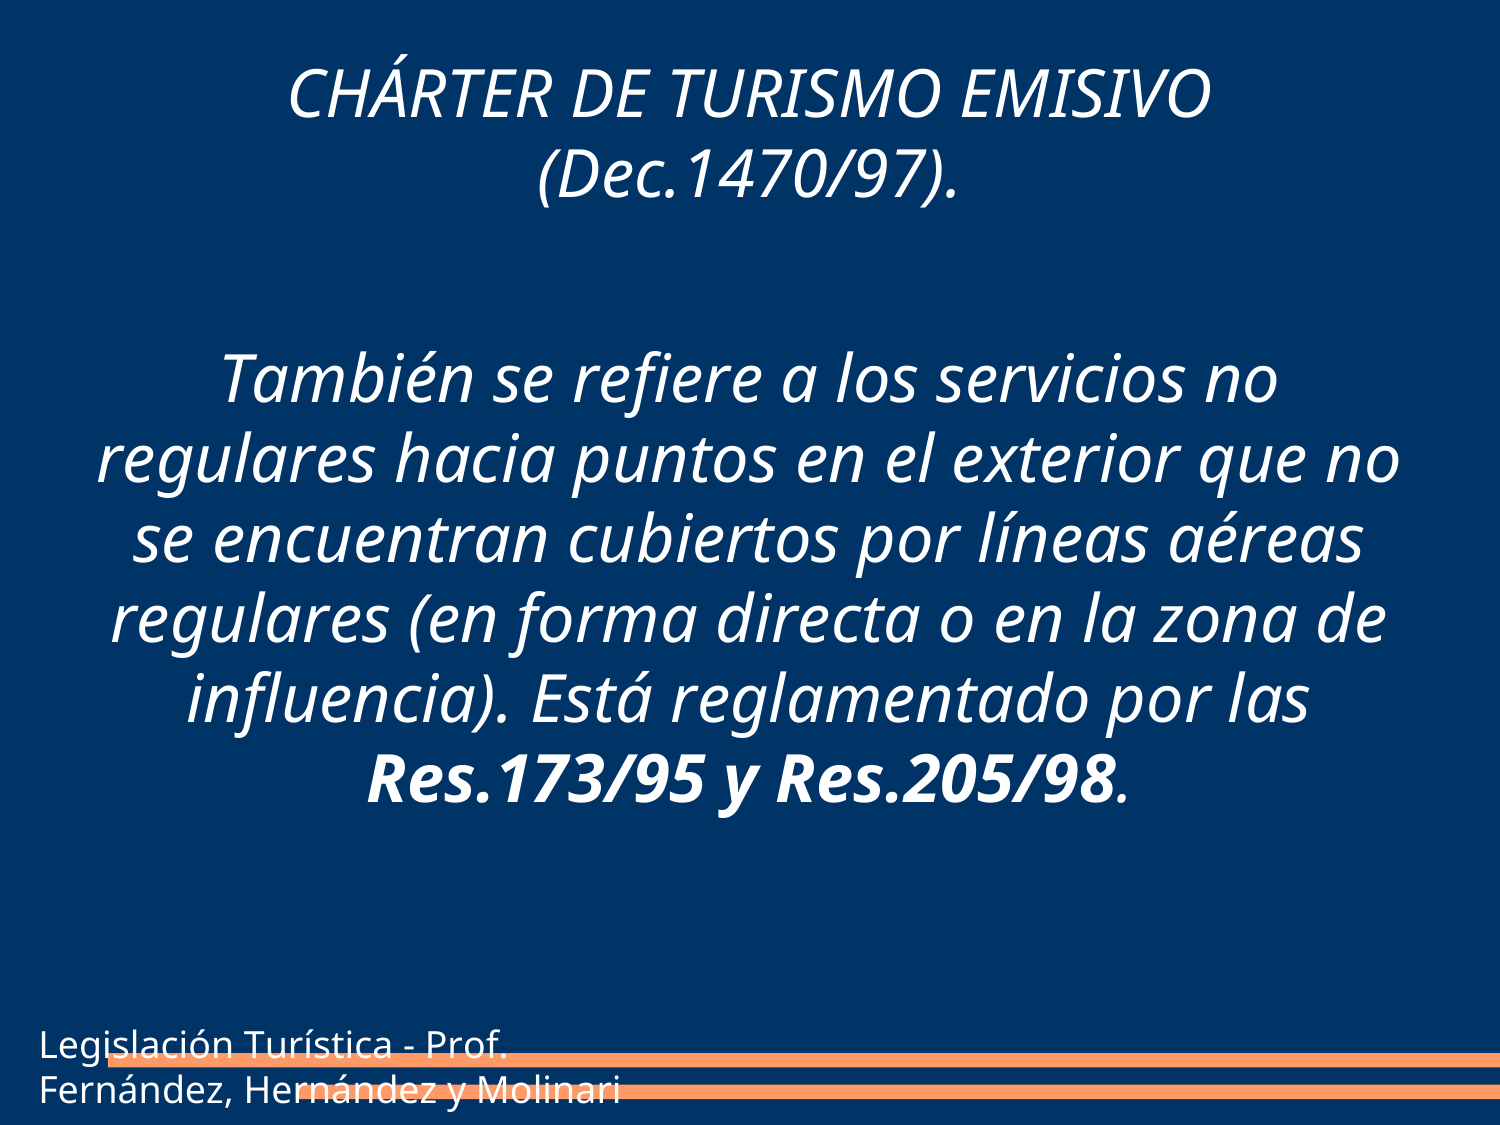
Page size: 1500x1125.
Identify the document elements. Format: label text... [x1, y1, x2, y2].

list También se refiere a los servicios no regulares hacia puntos en el exterior que no se encuentran cubiertos por líneas aéreas regulares (en forma directa o en la zona de influencia). Está reglamentado por las Res.173/95 y Res.205/98. [75, 212, 1425, 916]
footer Legislación Turística - Prof. Fernández, Hernández y Molinari [23, 1013, 723, 1063]
title CHÁRTER DE TURISMO EMISIVO (Dec.1470/97). [75, 43, 1425, 212]
